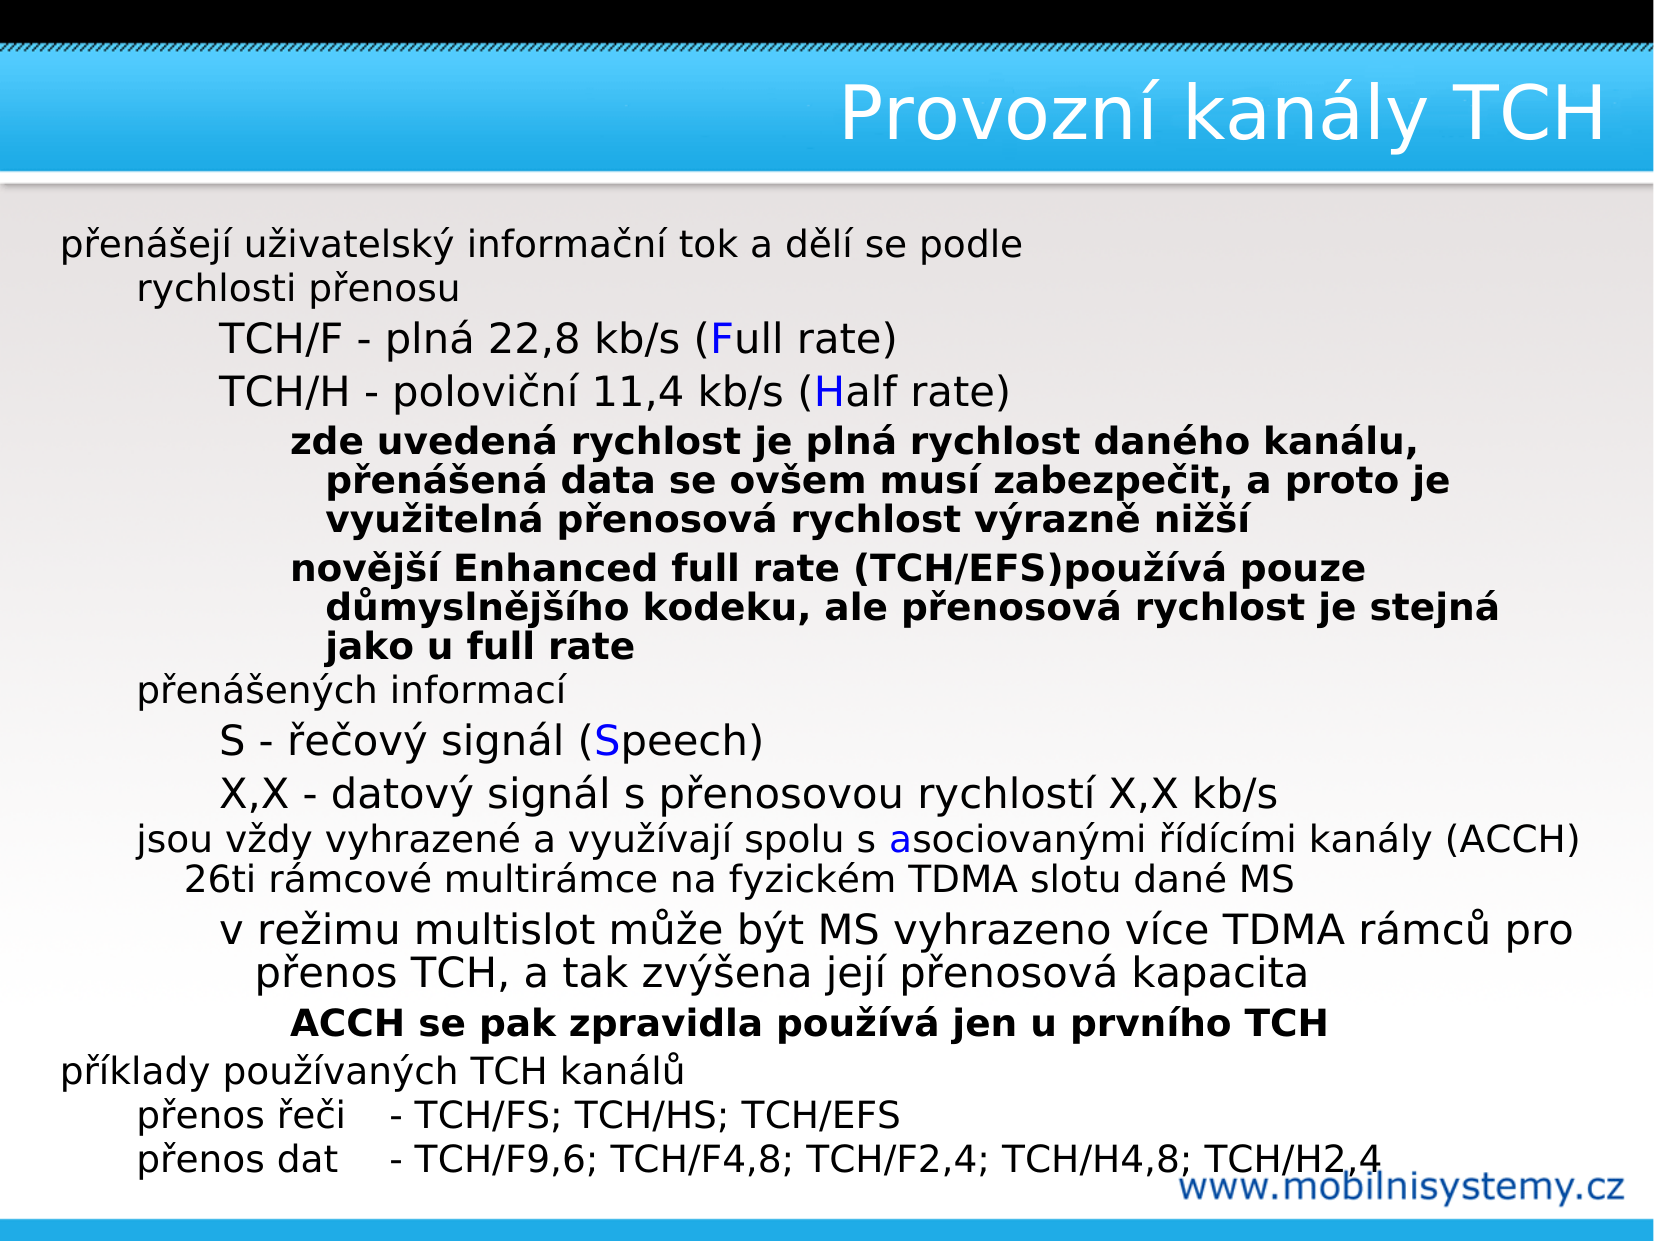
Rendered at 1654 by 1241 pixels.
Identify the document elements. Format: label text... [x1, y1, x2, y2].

list přenášejí uživatelský informační tok a dělí se podle rychlosti přenosu TCH/F - plná 22,8 kb/s (Full rate) TCH/H - poloviční 11,4 kb/s (Half rate) zde uvedená rychlost je plná rychlost daného kanálu, přenášená data se ovšem musí zabezpečit, a proto je využitelná přenosová rychlost výrazně nižší novější Enhanced full rate (TCH/EFS)používá pouze důmyslnějšího kodeku, ale přenosová rychlost je stejná jako u full rate přenášených informací S - řečový signál (Speech) X,X - datový signál s přenosovou rychlostí X,X kb/s jsou vždy vyhrazené a využívají spolu s asociovanými řídícími kanály (ACCH) 26ti rámcové multirámce na fyzickém TDMA slotu dané MS v režimu multislot může být MS vyhrazeno více TDMA rámců pro přenos TCH, a tak zvýšena její přenosová kapacita ACCH se pak zpravidla používá jen u prvního TCH příklady používaných TCH kanálů přenos řeči - TCH/FS; TCH/HS; TCH/EFS přenos dat - TCH/F9,6; TCH/F4,8; TCH/F2,4; TCH/H4,8; TCH/H2,4 [32, 218, 1595, 1193]
picture [0, 0, 1654, 1241]
title Provozní kanály TCH [29, 41, 1624, 185]
